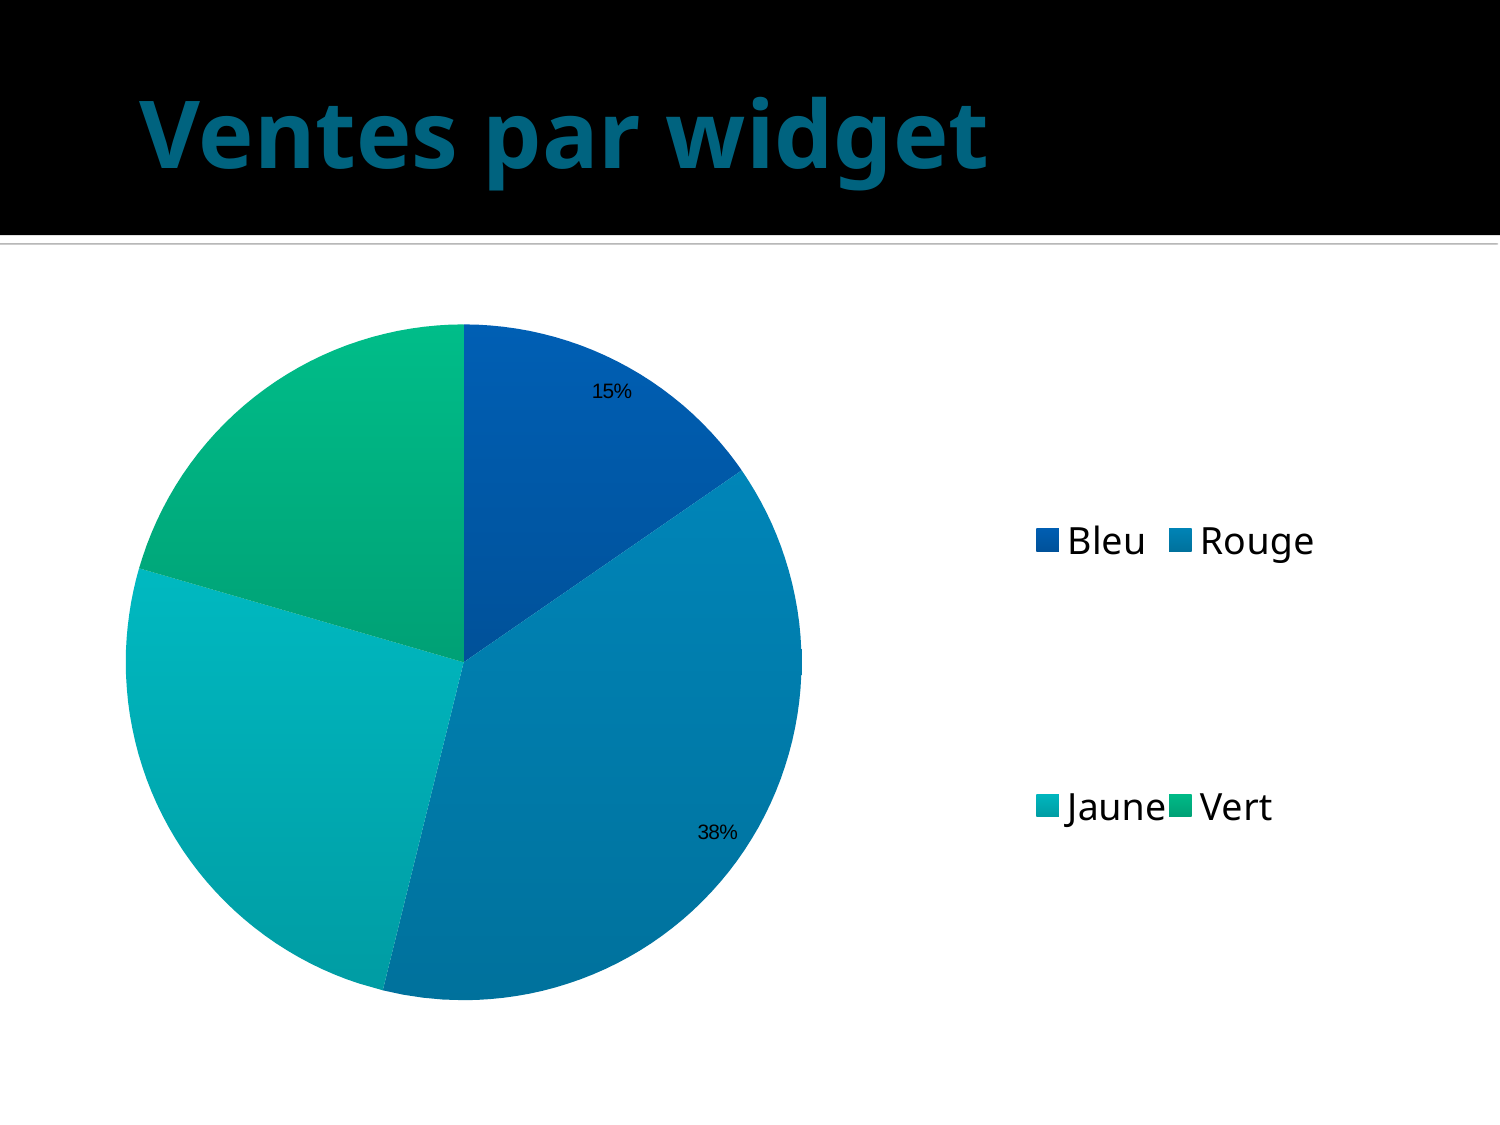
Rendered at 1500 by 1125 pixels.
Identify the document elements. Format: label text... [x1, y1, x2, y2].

chart [0, 237, 1500, 1125]
text_box Ventes par widget [125, 37, 1400, 225]
